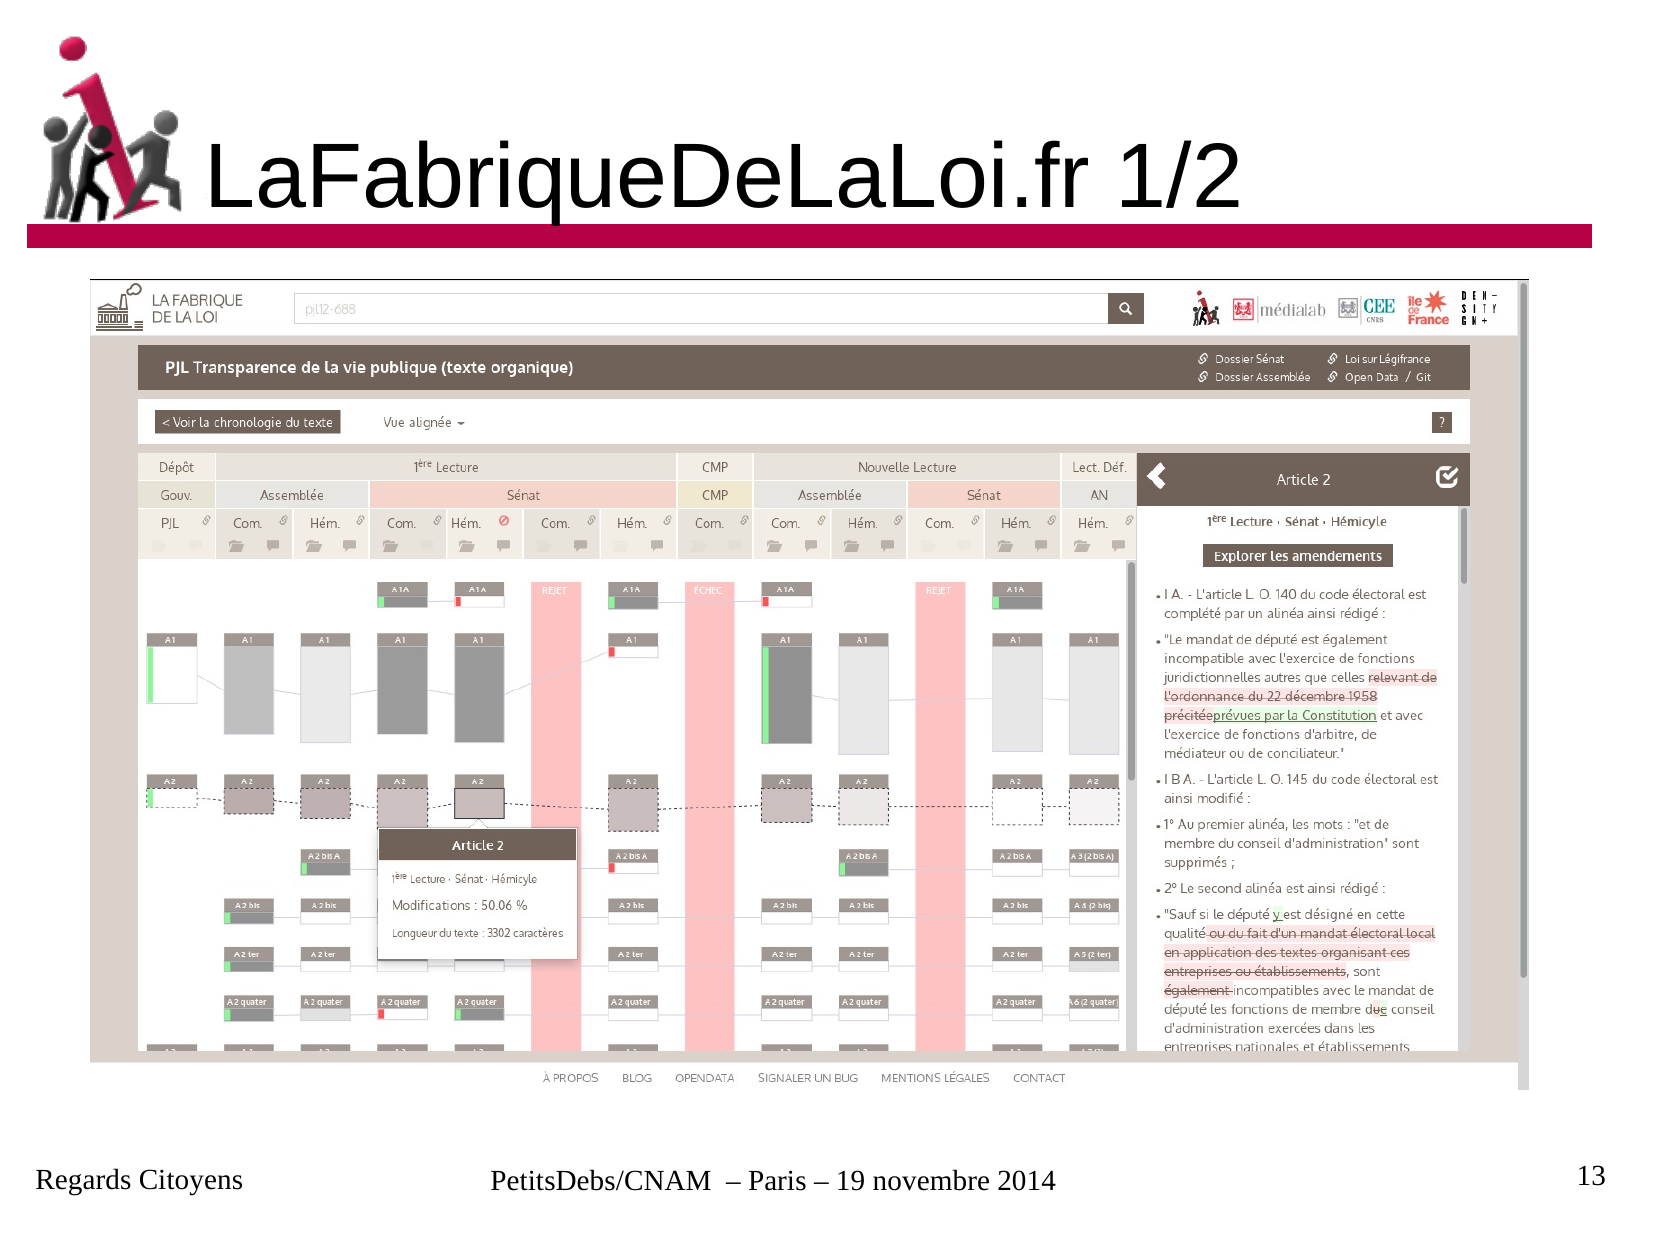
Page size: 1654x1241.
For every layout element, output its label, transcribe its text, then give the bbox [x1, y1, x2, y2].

picture [90, 279, 1529, 1090]
picture [27, 31, 208, 224]
title LaFabriqueDeLaLoi.fr 1/2 [204, 72, 1593, 280]
